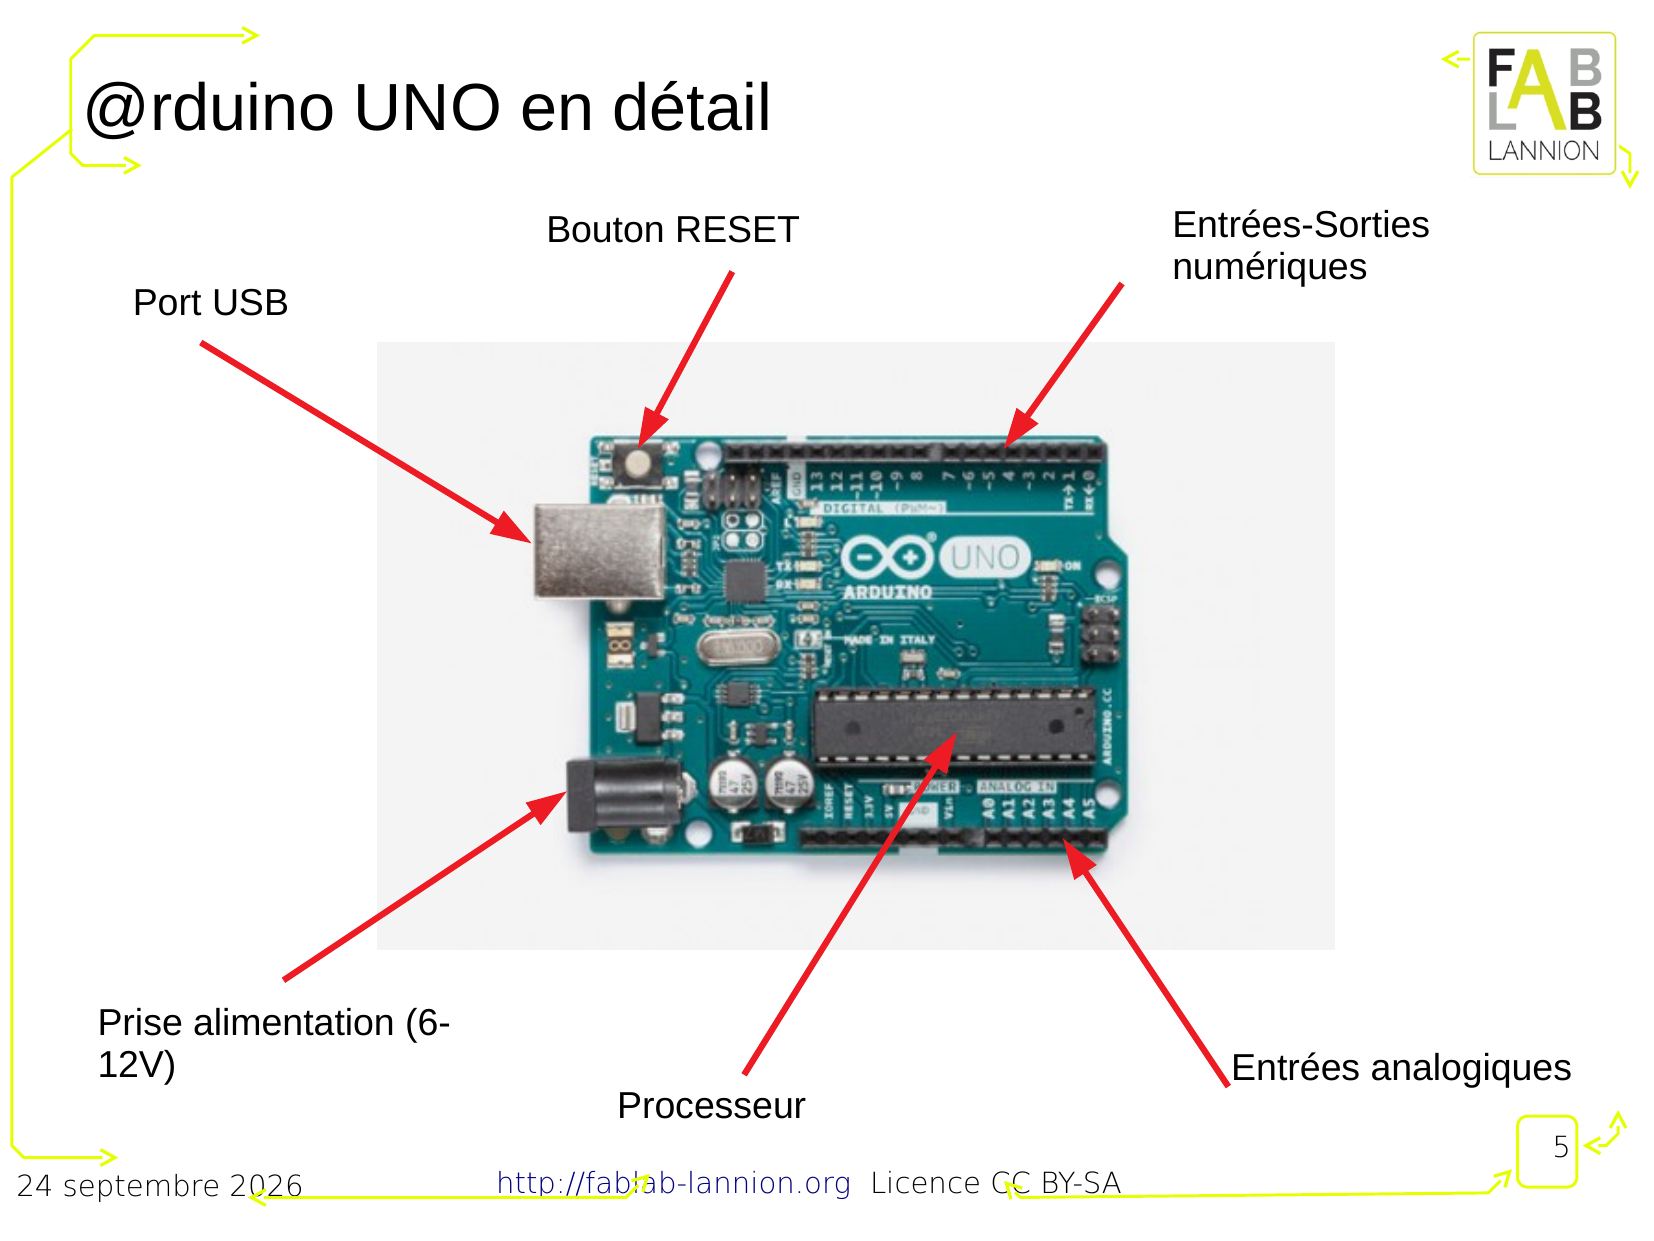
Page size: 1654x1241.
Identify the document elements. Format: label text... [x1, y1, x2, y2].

text_box Bouton RESET [531, 200, 945, 258]
title @rduino UNO en détail [82, 49, 1441, 166]
text_box Processeur [602, 1077, 1016, 1134]
text_box Prise alimentation (6-12V) [82, 994, 497, 1094]
picture [377, 342, 1335, 950]
text_box Port USB [118, 273, 532, 331]
picture [1470, 29, 1619, 178]
text_box Entrées analogiques [1216, 1039, 1630, 1097]
text_box Entrées-Sorties numériques [1157, 196, 1524, 296]
